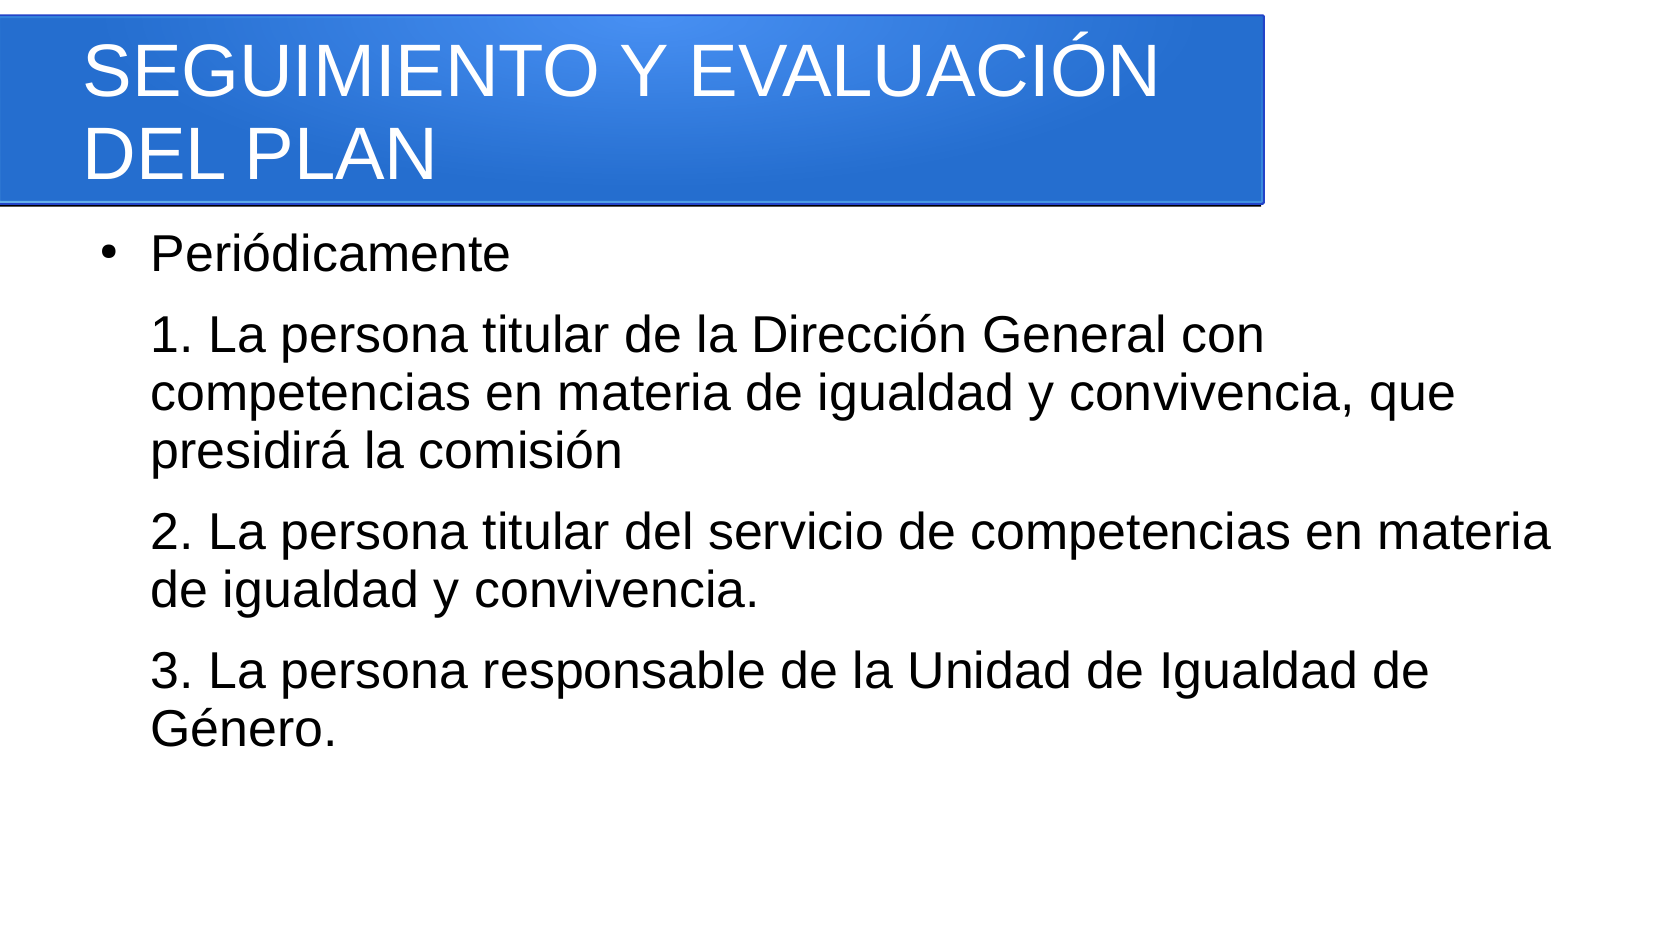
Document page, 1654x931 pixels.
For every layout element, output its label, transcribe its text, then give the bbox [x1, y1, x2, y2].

list Periódicamente 1. La persona titular de la Dirección General con competencias en materia de igualdad y convivencia, que presidirá la comisión 2. La persona titular del servicio de competencias en materia de igualdad y convivencia. 3. La persona responsable de la Unidad de Igualdad de Género. [82, 224, 1571, 764]
title SEGUIMIENTO Y EVALUACIÓN DEL PLAN [82, 29, 1235, 196]
